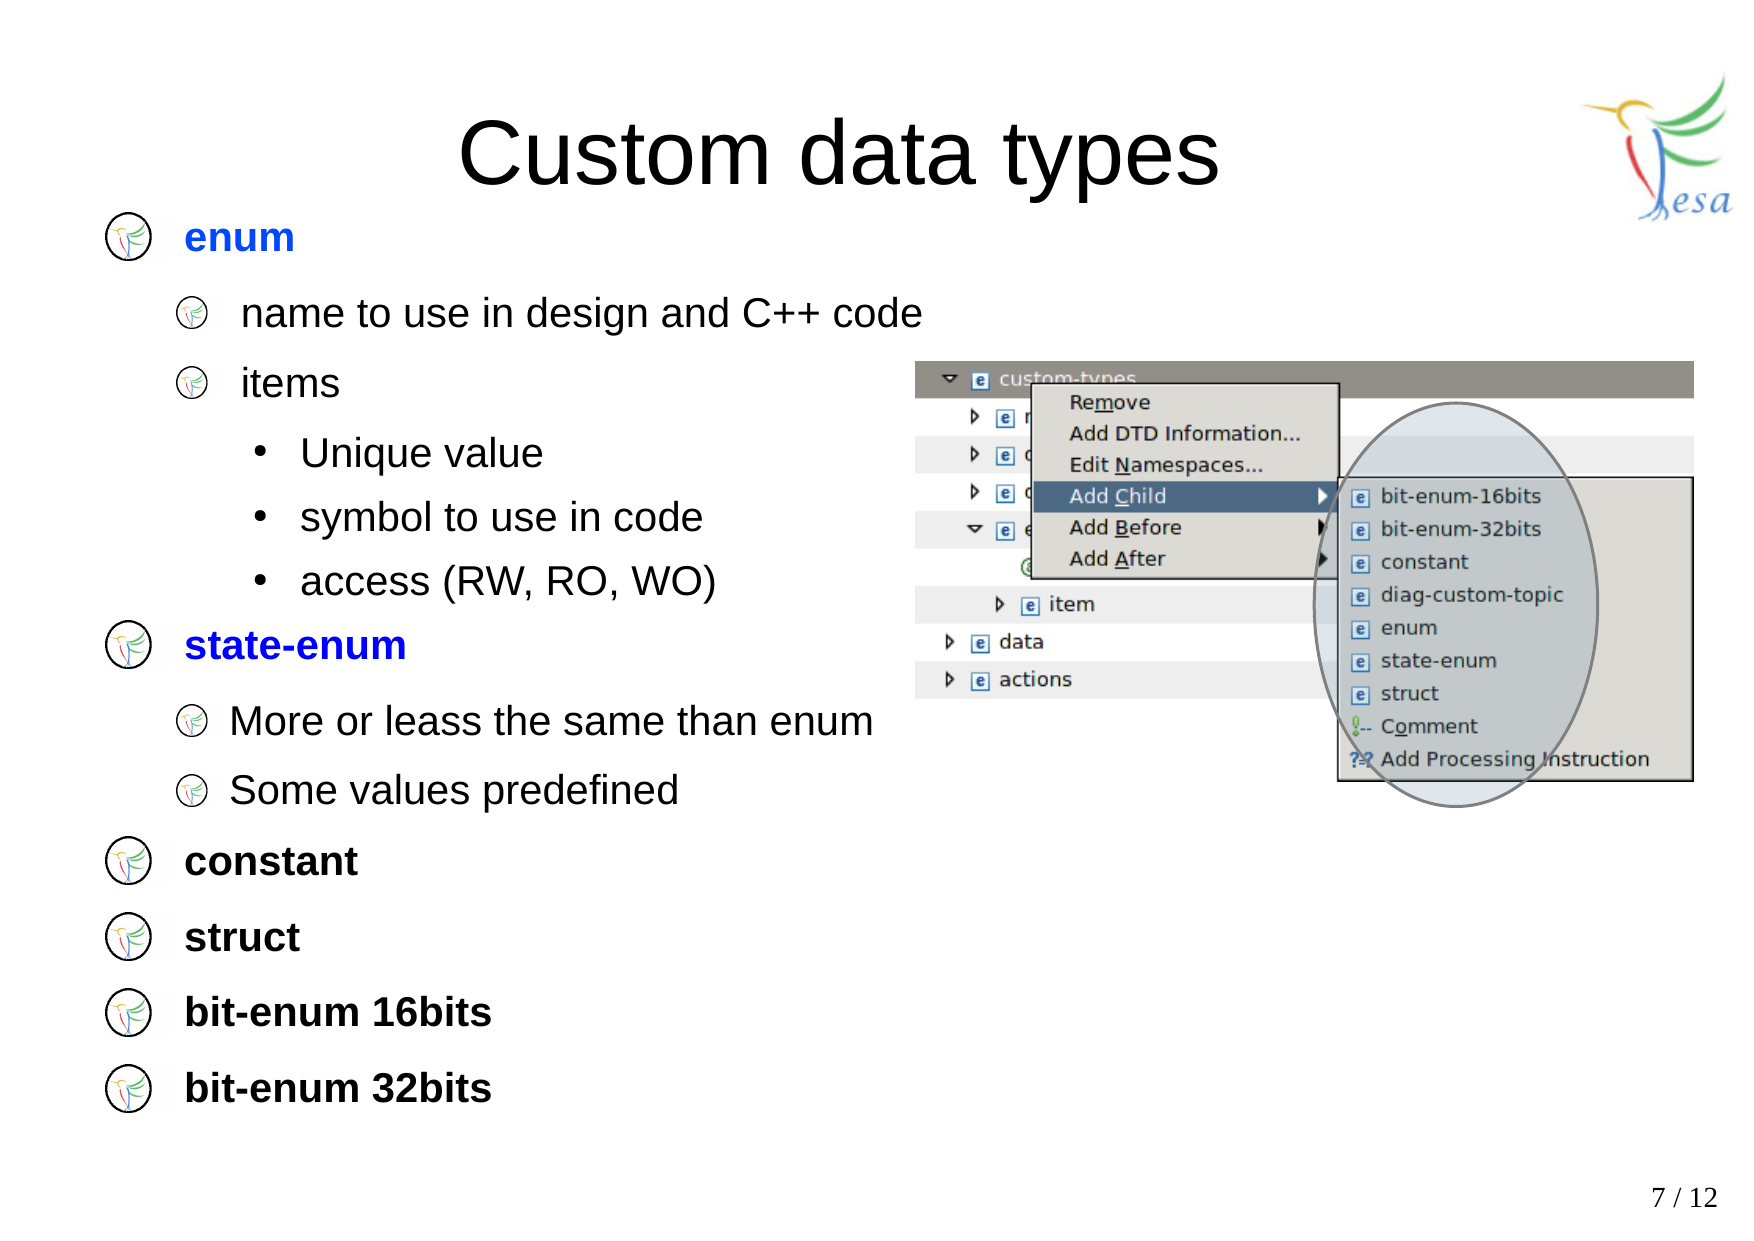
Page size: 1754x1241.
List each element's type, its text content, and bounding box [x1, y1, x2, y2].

picture [1590, 64, 1736, 222]
text_box [1314, 402, 1598, 807]
list enum name to use in design and C++ code items Unique value symbol to use in code access (RW, RO, WO) state-enum More or leass the same than enum Some values predefined constant struct bit-enum 16bits bit-enum 32bits [87, 213, 1636, 1201]
picture [915, 361, 1694, 782]
title Custom data types [90, 49, 1590, 213]
